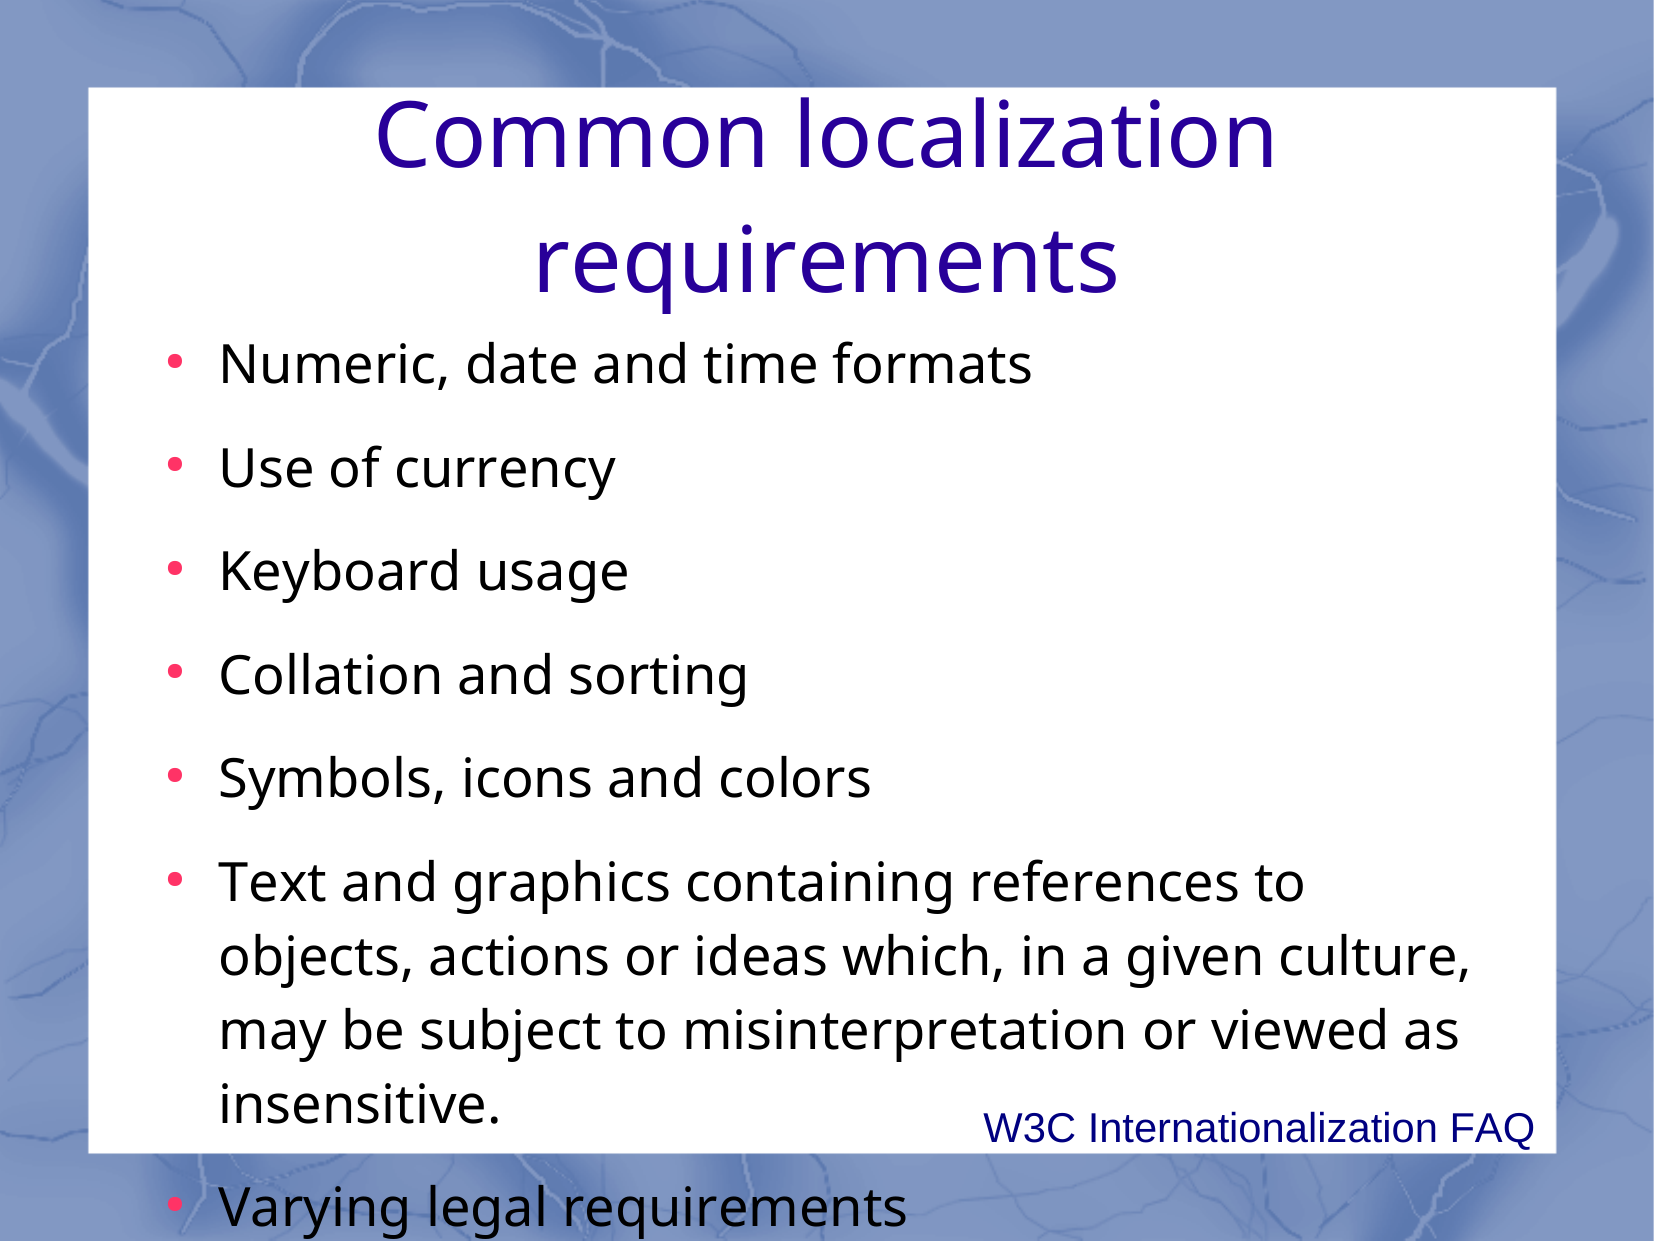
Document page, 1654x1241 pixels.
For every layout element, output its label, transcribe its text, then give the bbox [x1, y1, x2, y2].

title Common localization requirements [118, 90, 1536, 298]
text_box W3C Internationalization FAQ [918, 1104, 1536, 1152]
picture [0, 0, 1654, 1241]
list Numeric, date and time formats Use of currency Keyboard usage Collation and sorting Symbols, icons and colors Text and graphics containing references to objects, actions or ideas which, in a given culture, may be subject to misinterpretation or viewed as insensitive. Varying legal requirements [147, 325, 1506, 1130]
